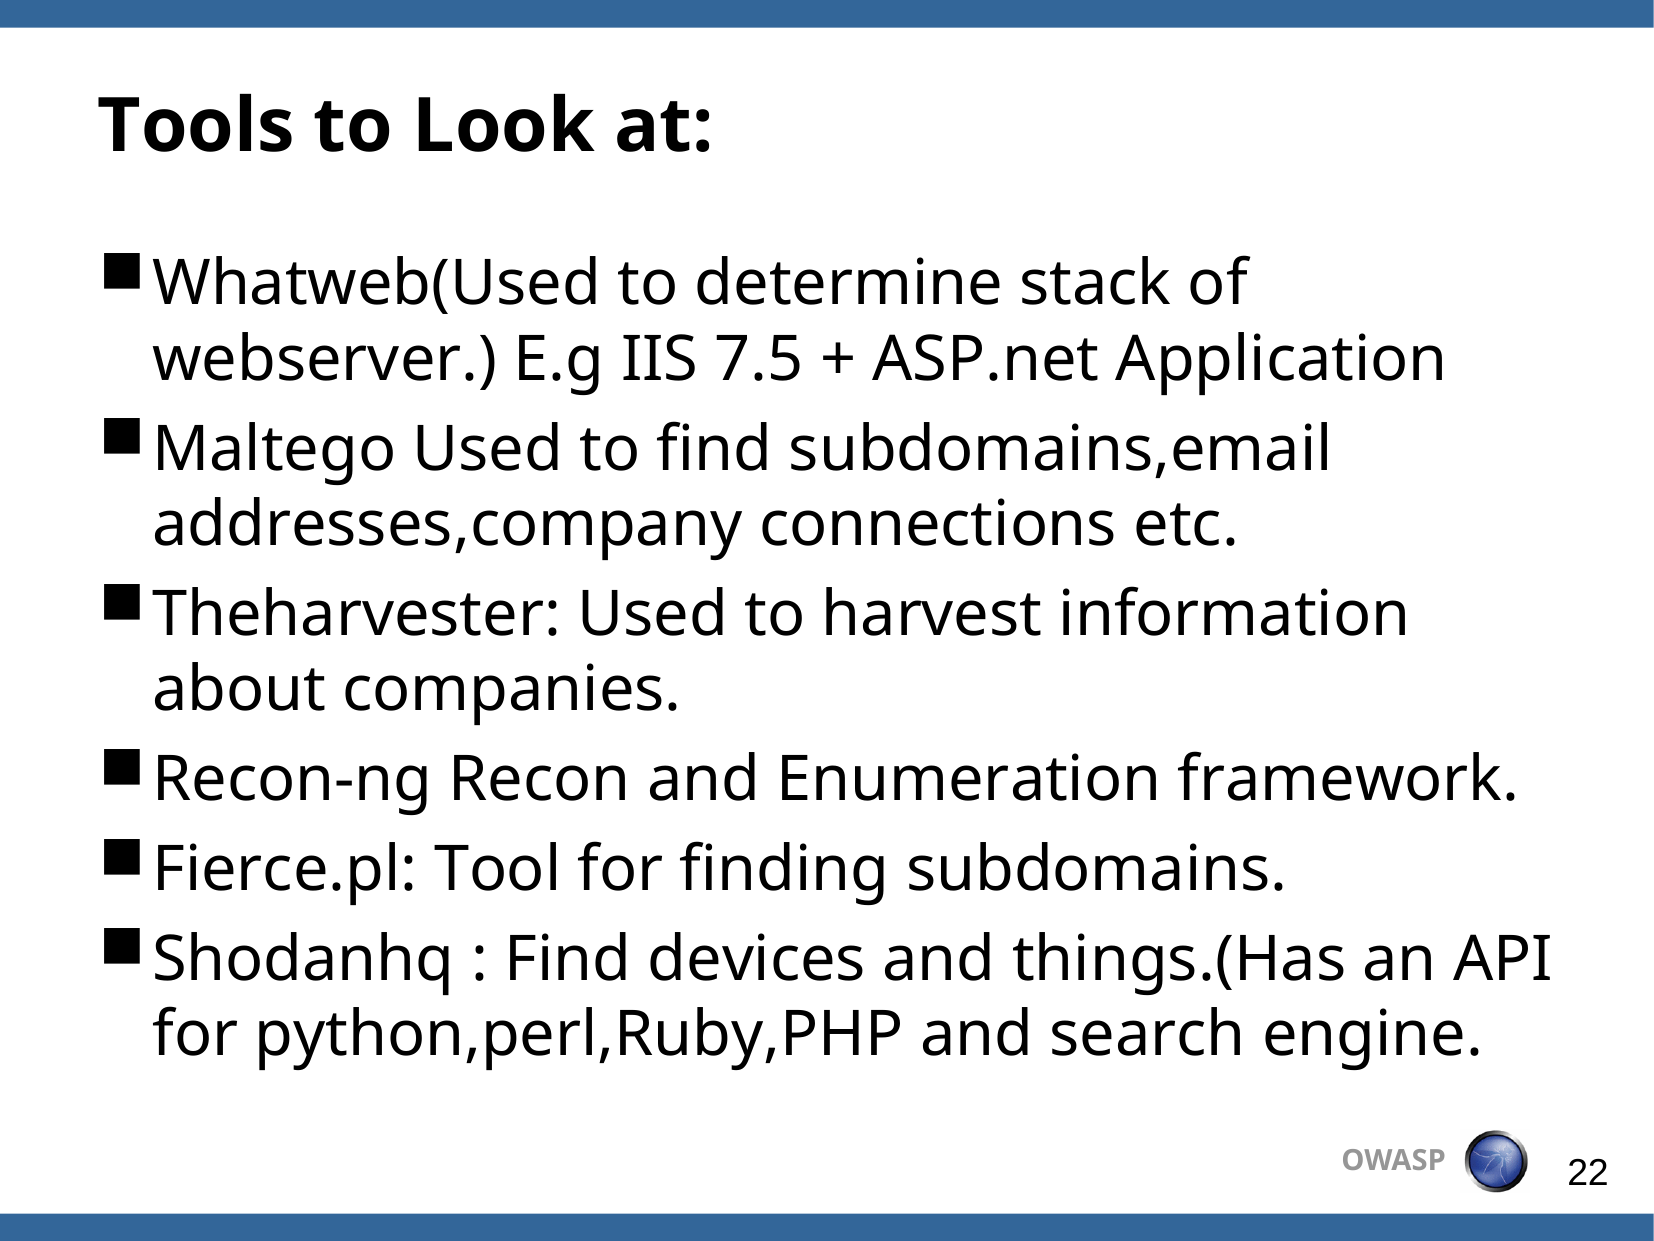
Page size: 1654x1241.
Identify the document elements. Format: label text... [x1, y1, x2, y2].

picture [1460, 1129, 1530, 1193]
title Tools to Look at: [82, 23, 1571, 220]
list Whatweb(Used to determine stack of webserver.) E.g IIS 7.5 + ASP.net Application Maltego Used to find subdomains,email addresses,company connections etc. Theharvester: Used to harvest information about companies. Recon-ng Recon and Enumeration framework. Fierce.pl: Tool for finding subdomains. Shodanhq : Find devices and things.(Has an API for python,perl,Ruby,PHP and search engine. [82, 234, 1571, 1108]
